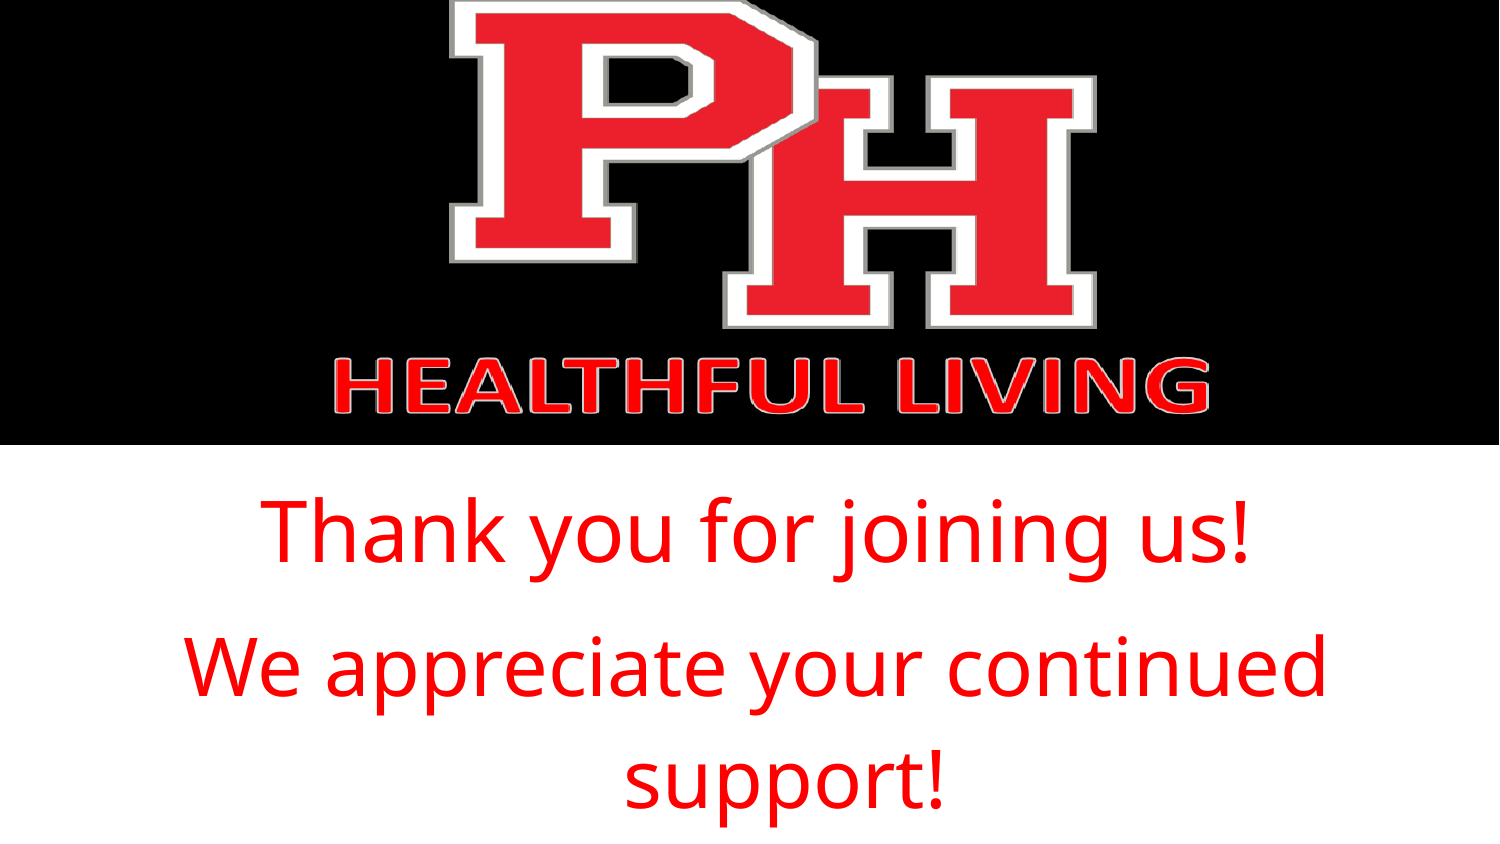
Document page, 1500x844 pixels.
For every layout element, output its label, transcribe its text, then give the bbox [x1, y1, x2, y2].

picture [0, 0, 1499, 445]
list Thank you for joining us! We appreciate your continued support! [0, 454, 1500, 783]
